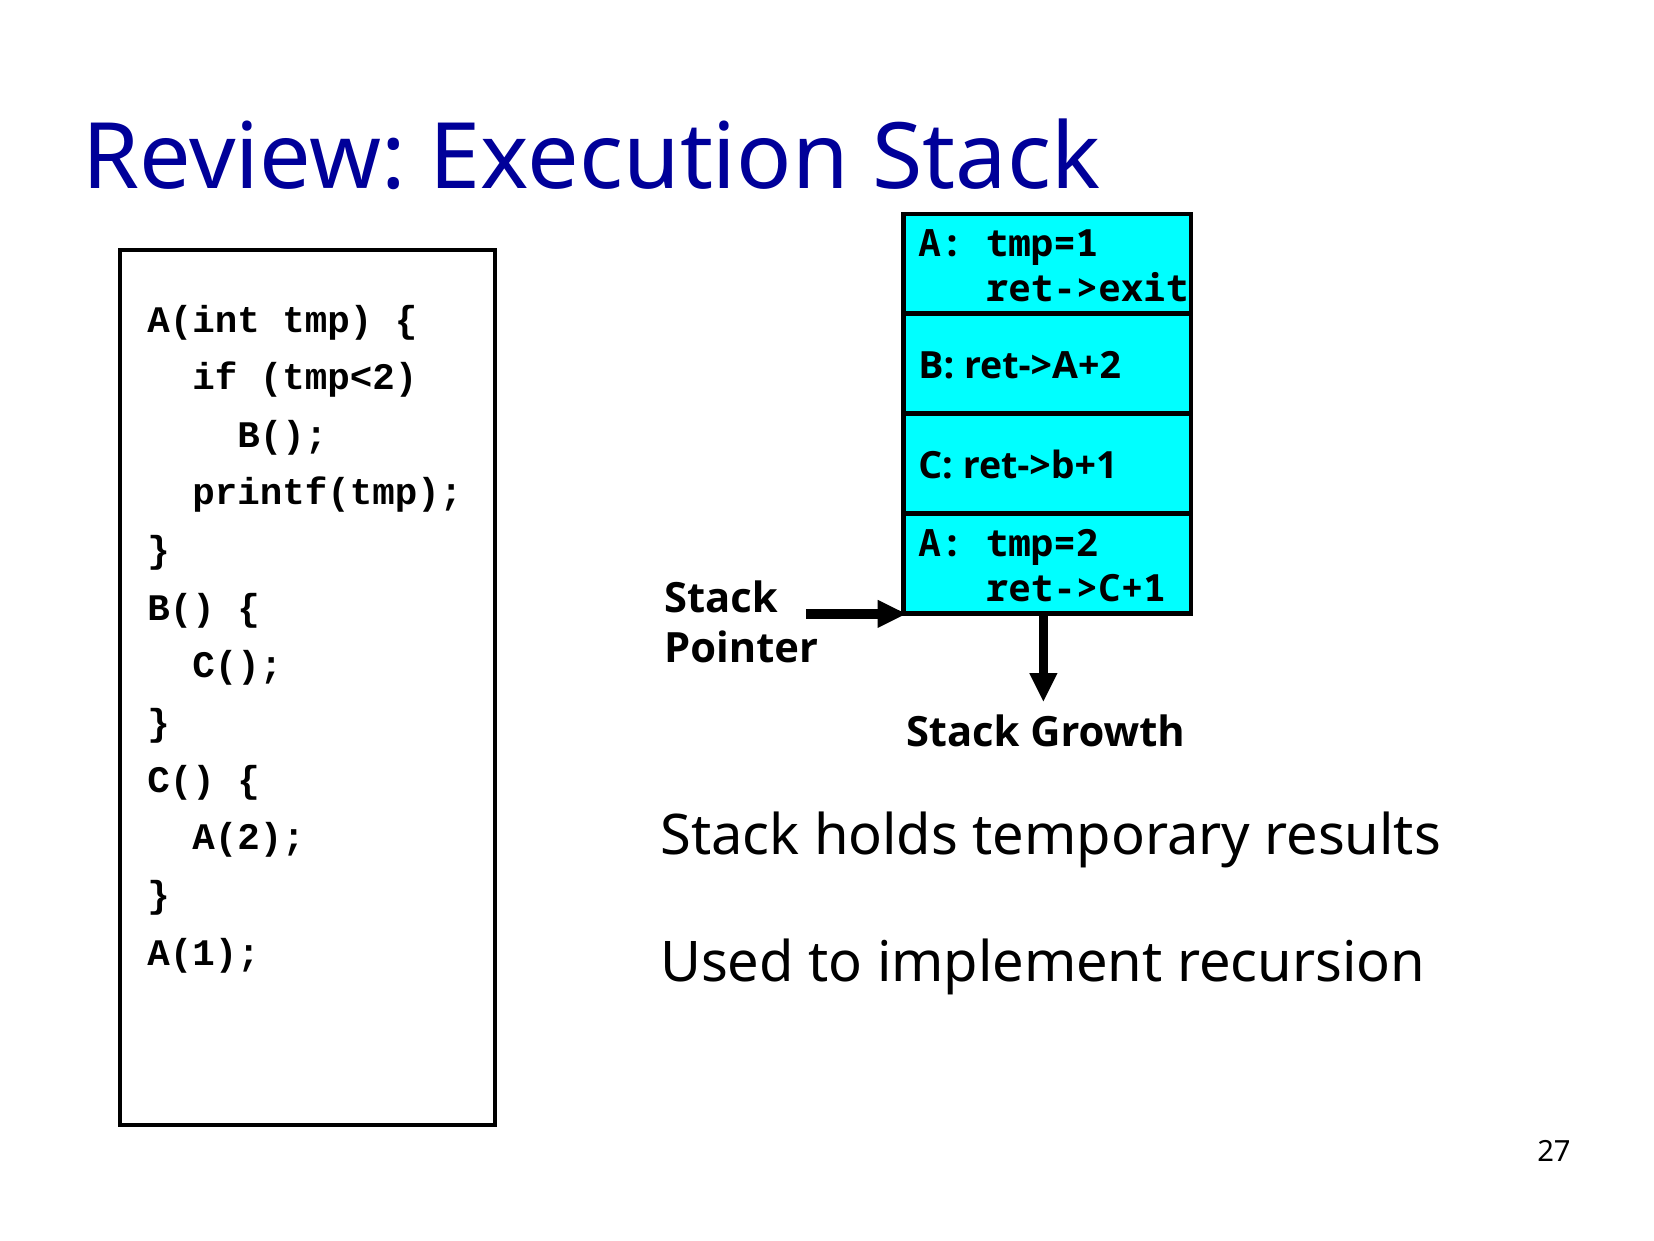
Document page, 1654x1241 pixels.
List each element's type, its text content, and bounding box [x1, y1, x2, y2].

title Review: Execution Stack [82, 49, 1571, 257]
text_box Stack Growth [891, 697, 1200, 763]
text_box A: tmp=2 ret->C+1 [903, 514, 1191, 614]
text_box [119, 250, 495, 1126]
text_box A: tmp=1 ret->exit [903, 213, 1191, 313]
text_box A(int tmp) { if (tmp<2) B(); printf(tmp); } B() { C(); } C() { A(2); } A(1); [132, 287, 483, 981]
text_box B: ret->A+2 [903, 313, 1191, 413]
text_box Stack Pointer [649, 563, 833, 679]
list Stack holds temporary results Used to implement recursion [630, 795, 1571, 1096]
text_box C: ret->b+1 [903, 413, 1191, 514]
